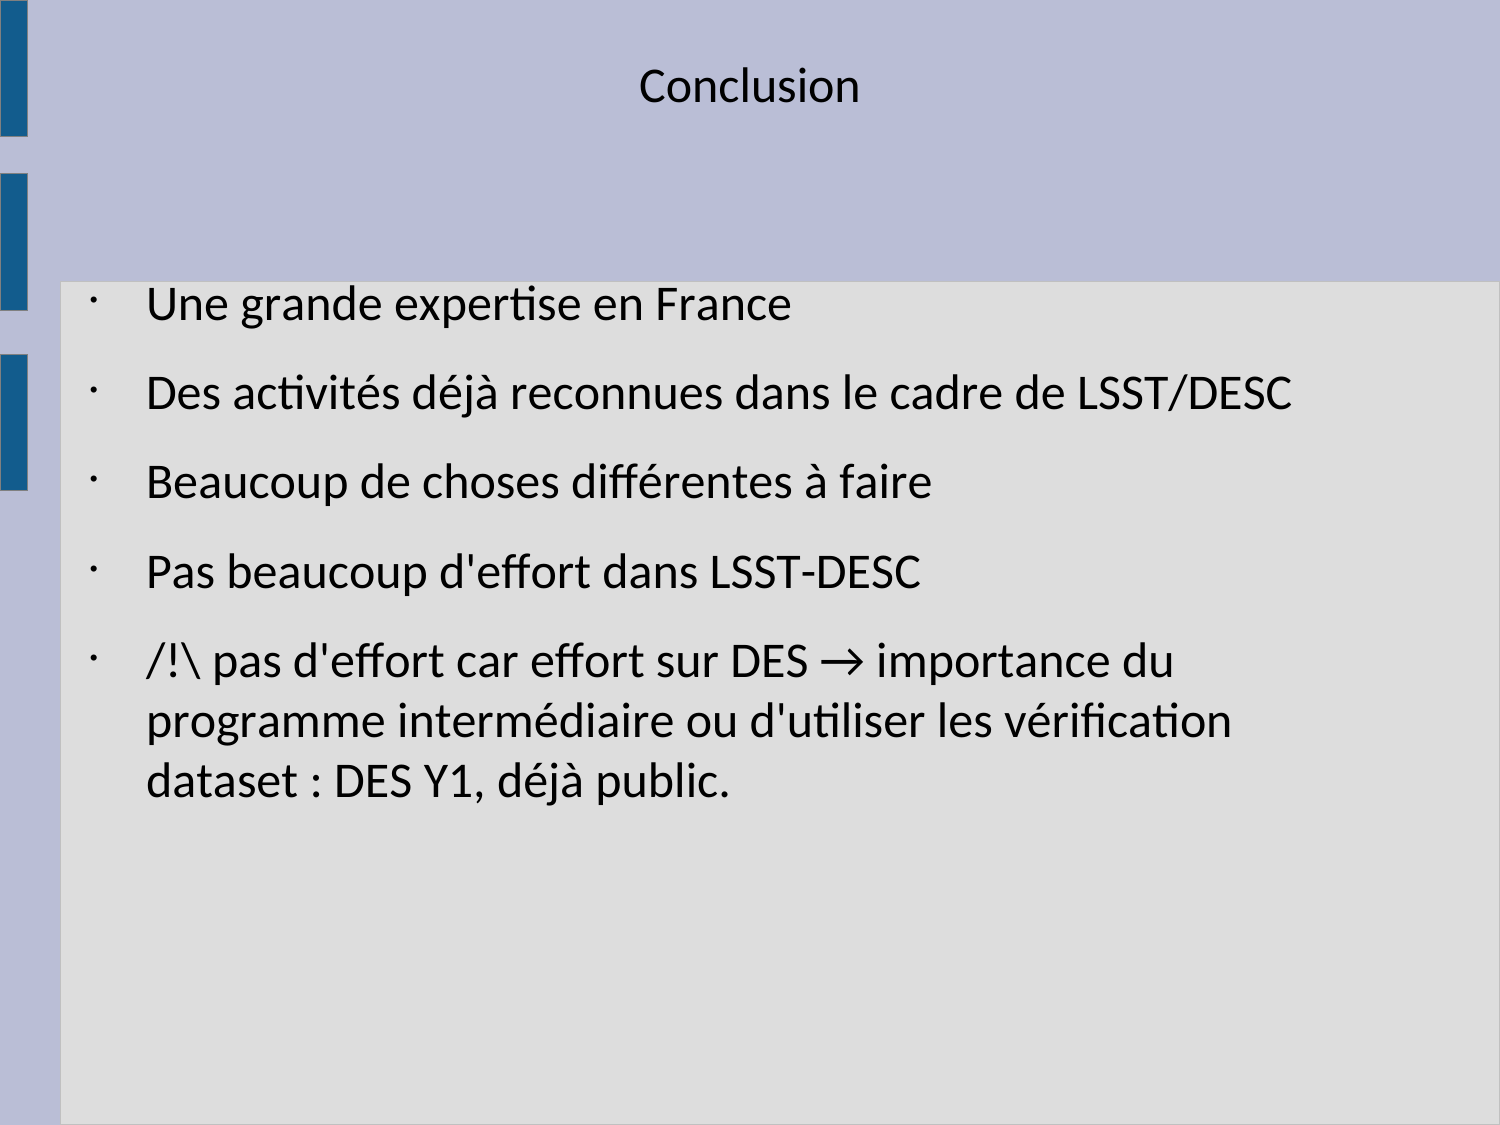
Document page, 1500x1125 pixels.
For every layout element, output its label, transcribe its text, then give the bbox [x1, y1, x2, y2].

list Une grande expertise en France Des activités déjà reconnues dans le cadre de LSST/DESC Beaucoup de choses différentes à faire Pas beaucoup d'effort dans LSST-DESC /!\ pas d'effort car effort sur DES → importance du programme intermédiaire ou d'utiliser les vérification dataset : DES Y1, déjà public. [75, 262, 1425, 1005]
title Conclusion [75, 45, 1425, 233]
